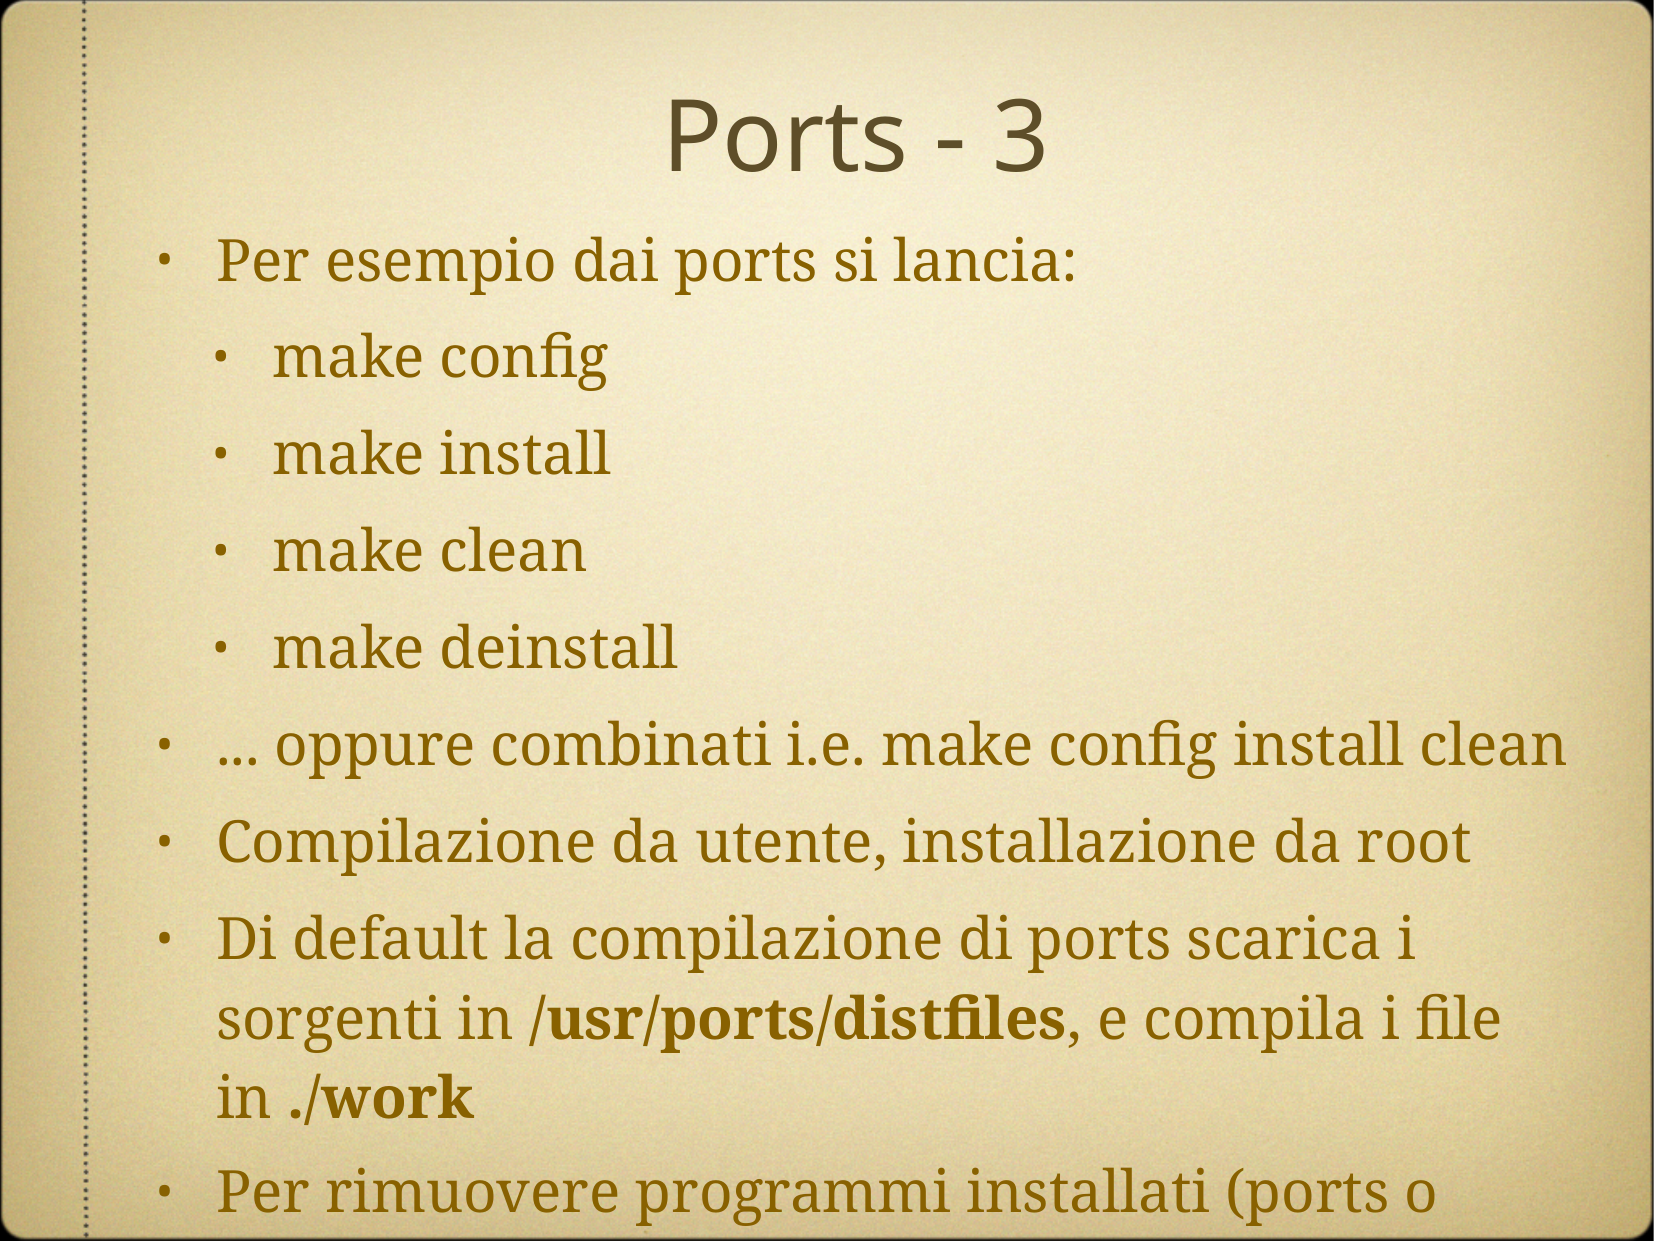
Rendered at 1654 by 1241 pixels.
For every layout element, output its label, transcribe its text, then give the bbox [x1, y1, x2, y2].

title Ports - 3 [118, 0, 1595, 265]
list Per esempio dai ports si lancia: make config make install make clean make deinstall ... oppure combinati i.e. make config install clean Compilazione da utente, installazione da root Di default la compilazione di ports scarica i sorgenti in /usr/ports/distfiles, e compila i file in ./work Per rimuovere programmi installati (ports o packages): pkg_deinstall [121, 218, 1612, 1149]
picture [0, 0, 1654, 1241]
